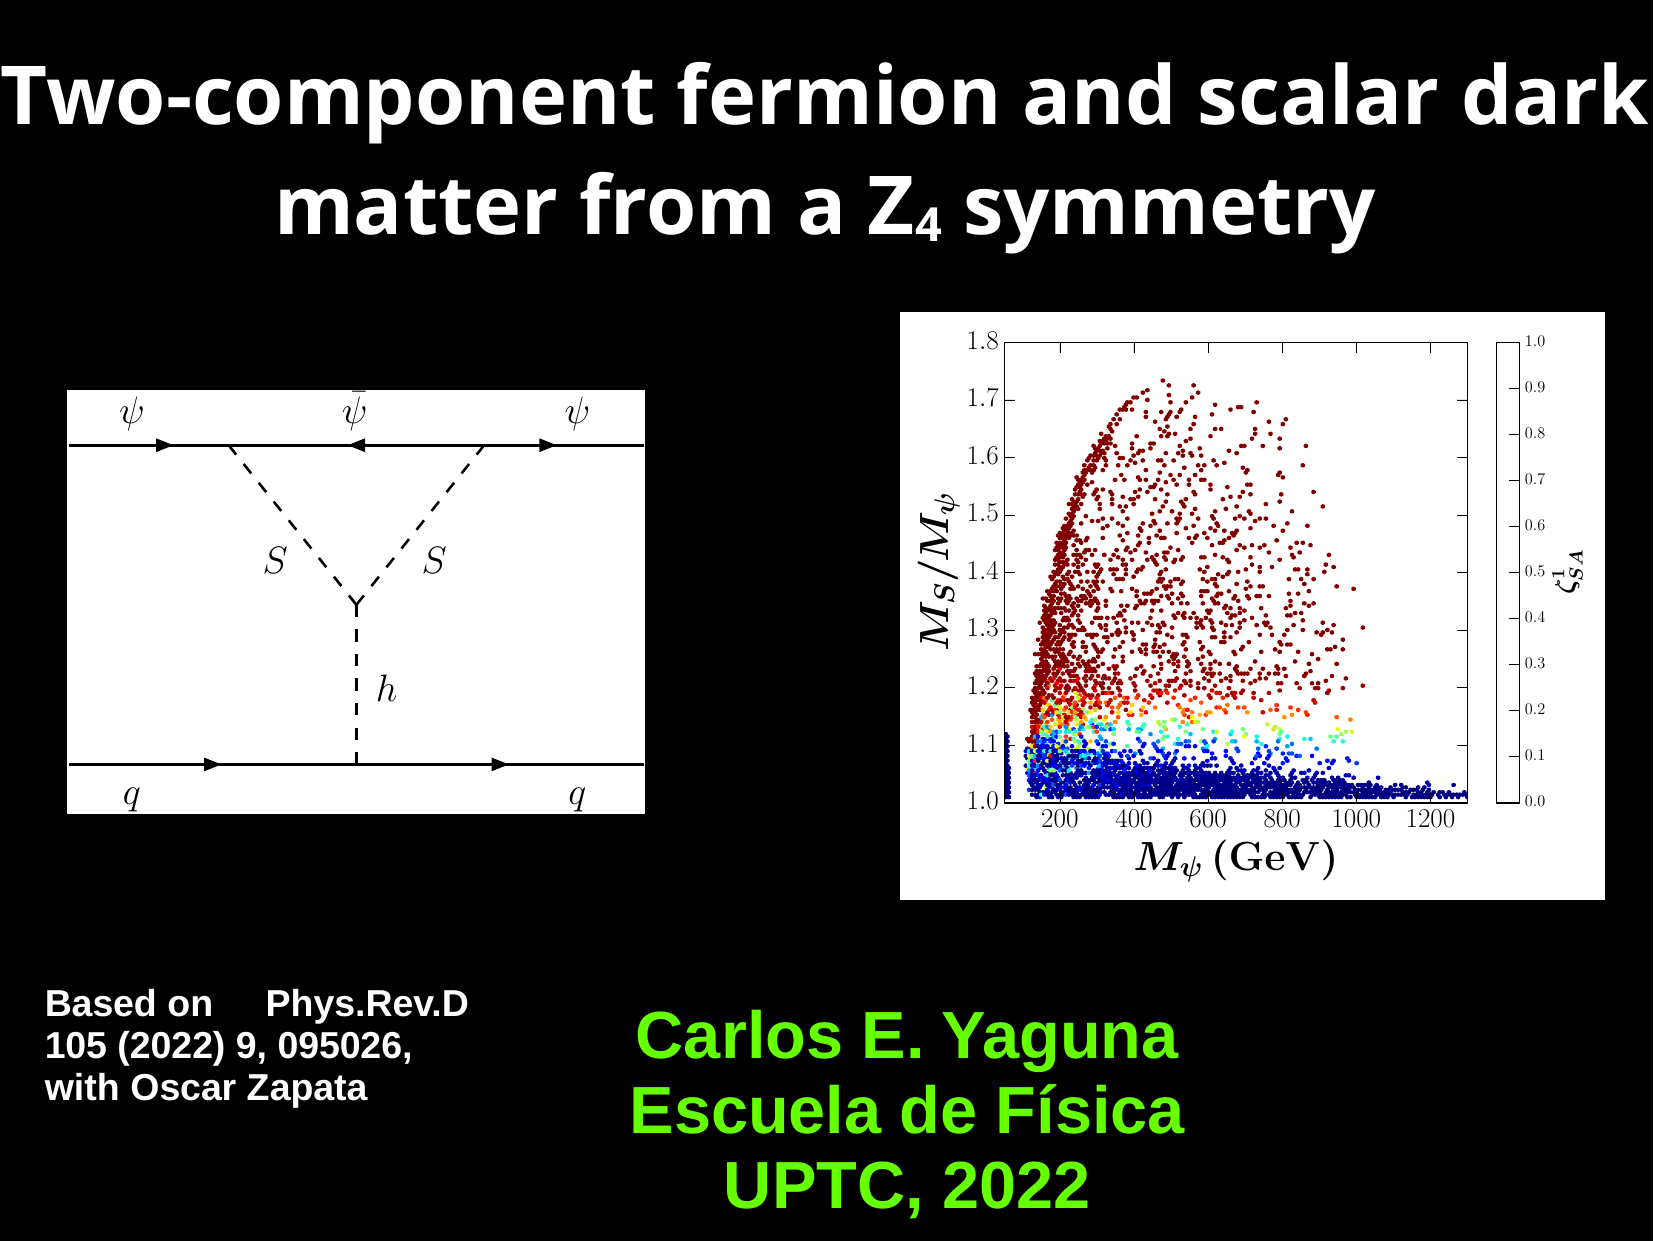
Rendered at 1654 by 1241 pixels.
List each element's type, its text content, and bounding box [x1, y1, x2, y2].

picture [66, 390, 646, 815]
picture [900, 312, 1606, 901]
text_box Carlos E. Yaguna Escuela de Física UPTC, 2022 [615, 991, 1219, 1241]
text_box Based on Phys.Rev.D 105 (2022) 9, 095026, with Oscar Zapata [30, 975, 511, 1116]
text_box Two-component fermion and scalar dark matter from a Z4 symmetry [0, 30, 1653, 241]
